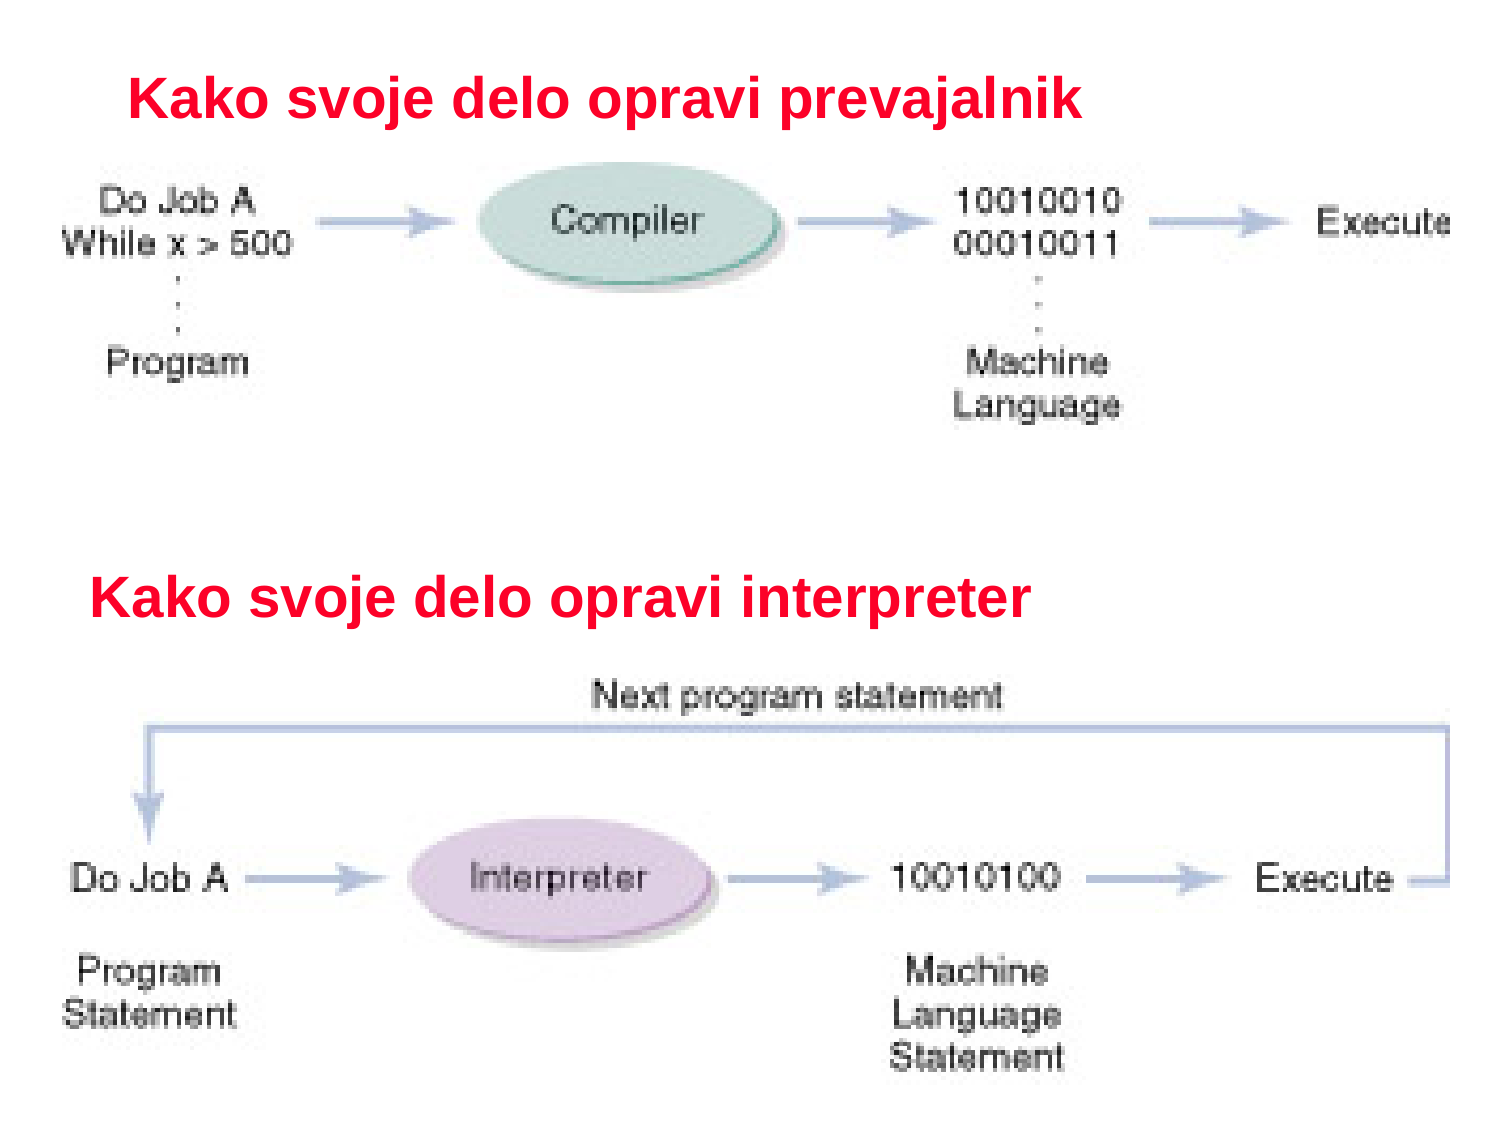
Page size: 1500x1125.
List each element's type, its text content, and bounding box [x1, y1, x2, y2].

picture [62, 674, 1450, 1098]
text_box Kako svoje delo opravi interpreter [75, 499, 1351, 674]
picture [62, 162, 1450, 430]
title Kako svoje delo opravi prevajalnik [112, 0, 1388, 138]
